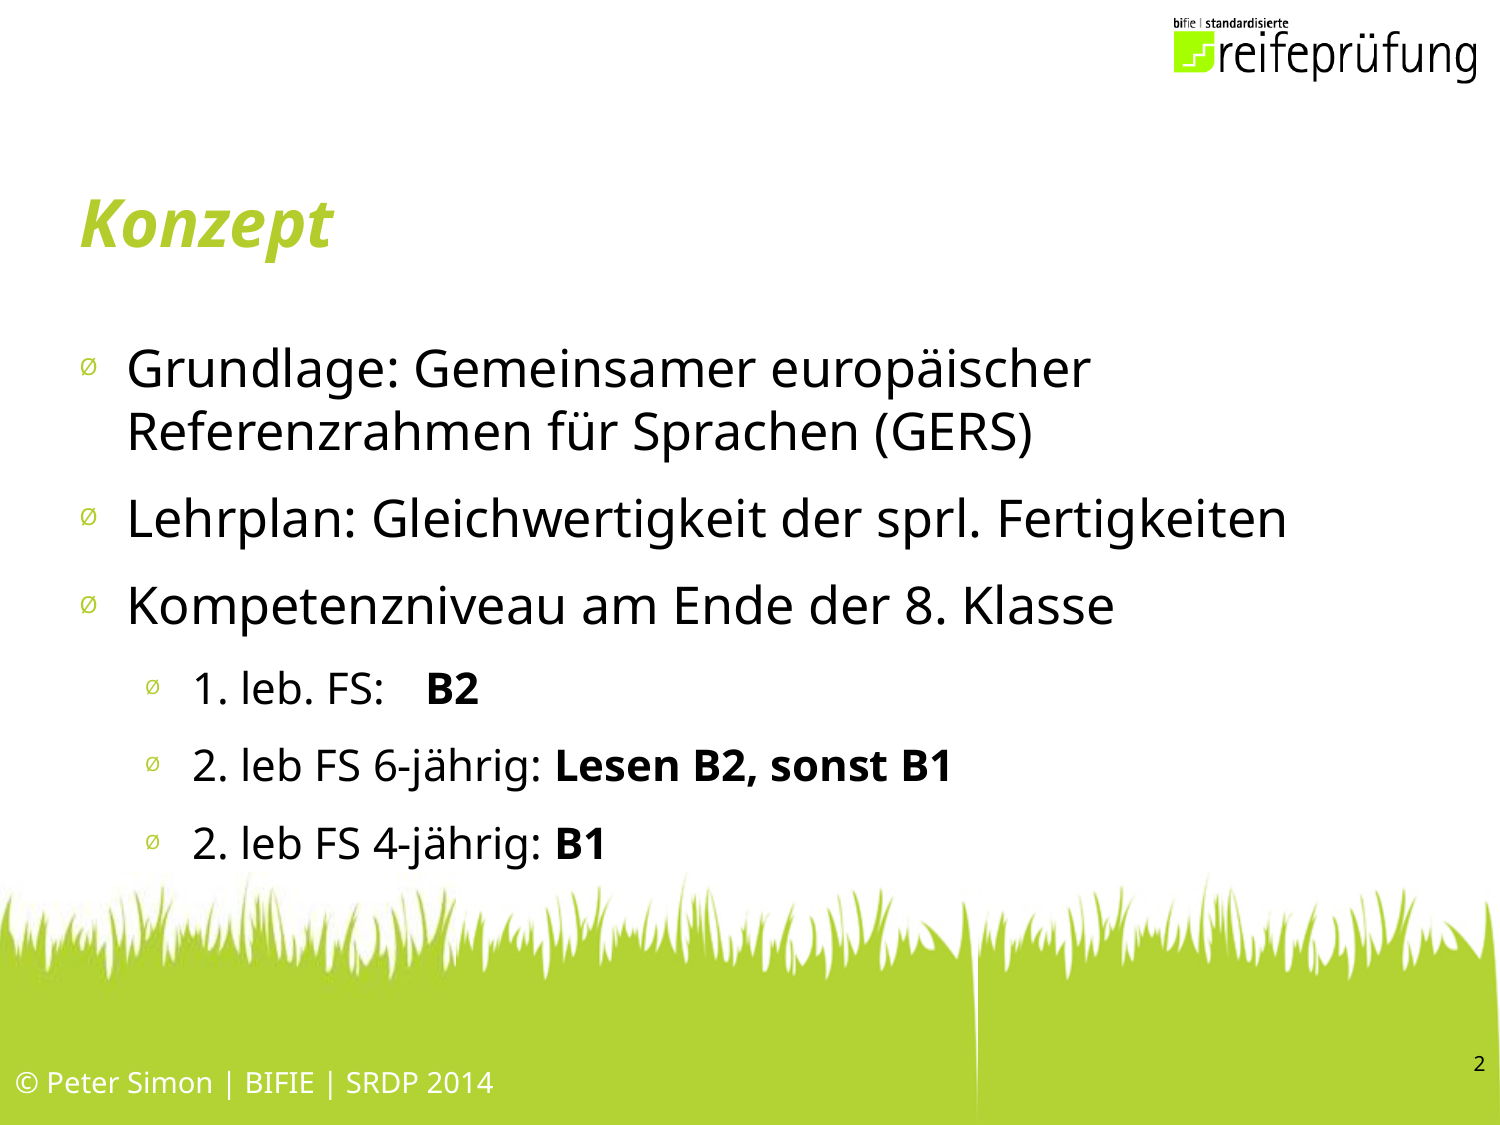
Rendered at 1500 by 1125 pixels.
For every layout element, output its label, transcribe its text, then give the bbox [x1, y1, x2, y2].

picture [0, 872, 1500, 1125]
list Konzept Grundlage: Gemeinsamer europäischer Referenzrahmen für Sprachen (GERS) Lehrplan: Gleichwertigkeit der sprl. Fertigkeiten Kompetenzniveau am Ende der 8. Klasse 1. leb. FS: B2 2. leb FS 6-jährig: Lesen B2, sonst B1 2. leb FS 4-jährig: B1 [64, 173, 1449, 942]
picture [1172, 14, 1476, 86]
slide_number <Nummer> [1149, 1042, 1500, 1103]
